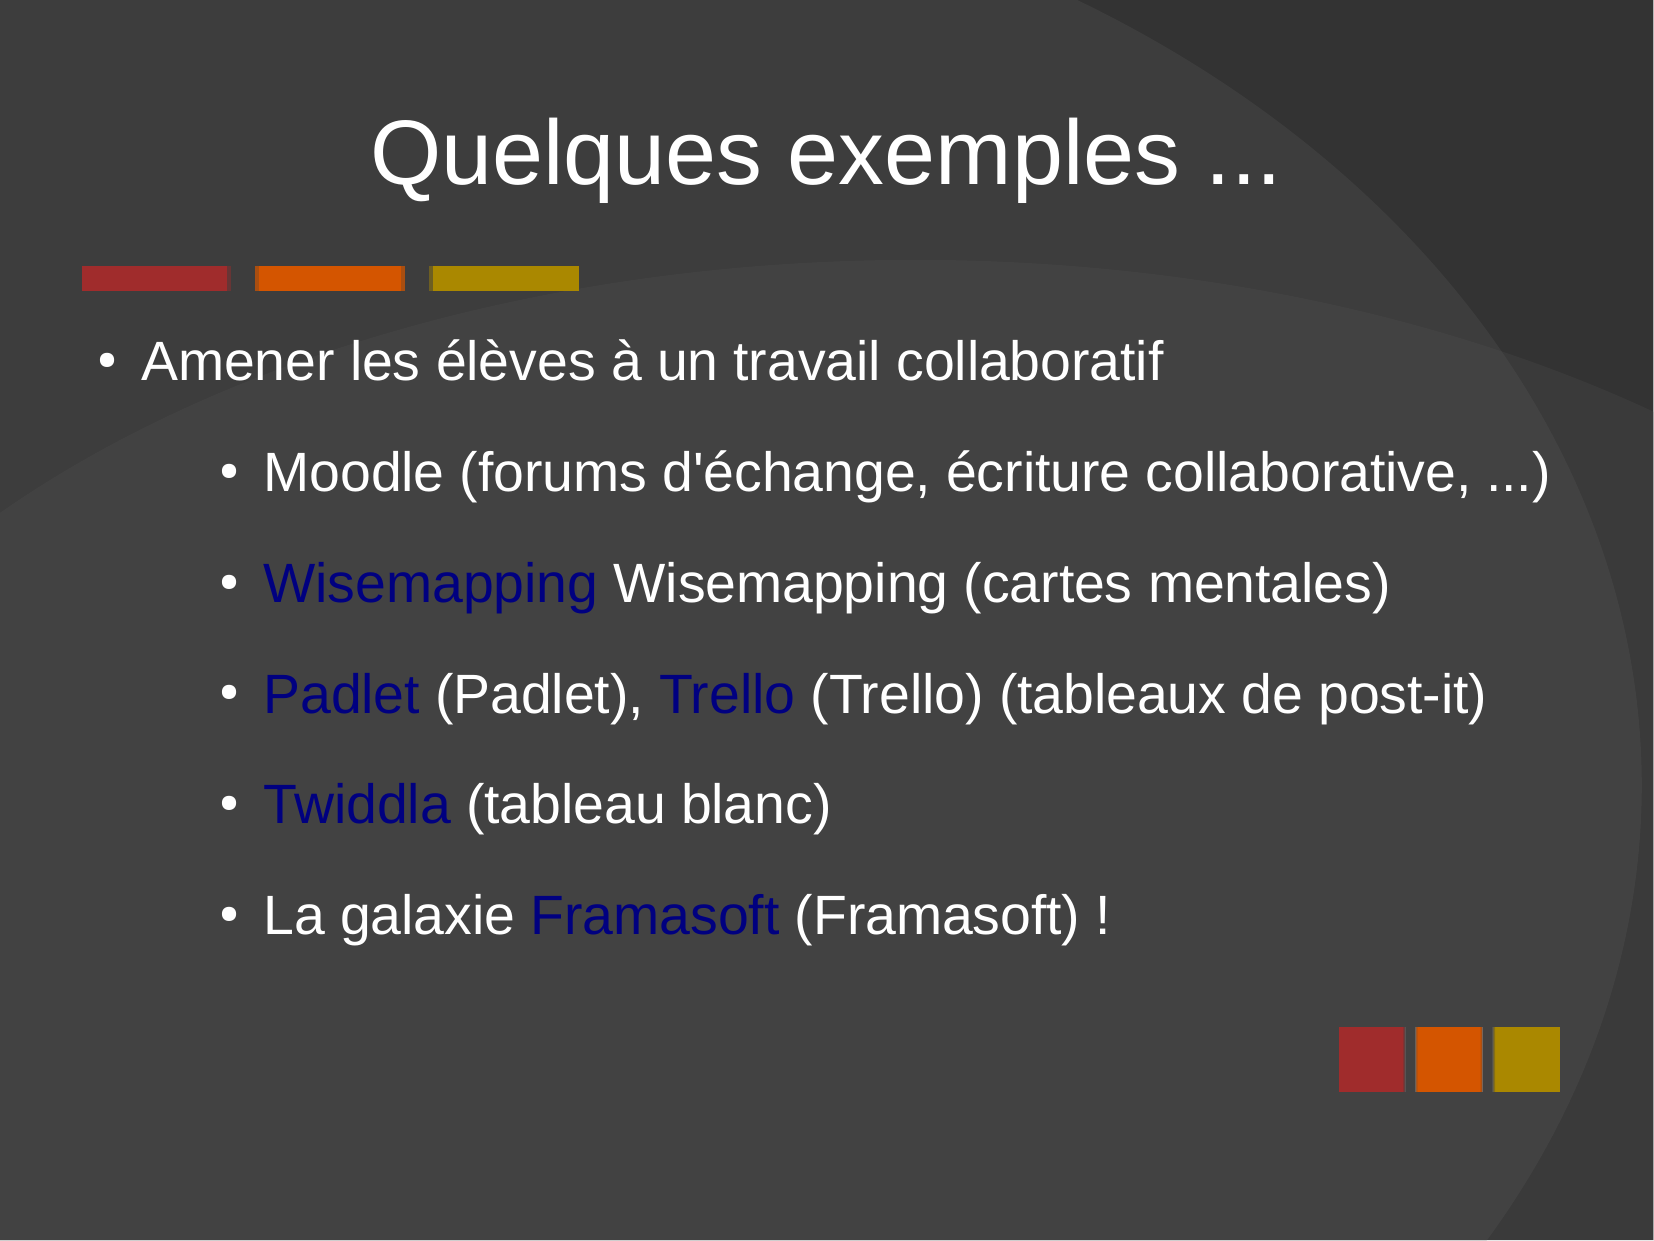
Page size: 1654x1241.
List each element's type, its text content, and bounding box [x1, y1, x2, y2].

picture [1339, 1027, 1560, 1092]
list Amener les élèves à un travail collaboratif Moodle (forums d'échange, écriture collaborative, ...) Wisemapping Wisemapping (cartes mentales) Padlet (Padlet), Trello (Trello) (tableaux de post-it) Twiddla (tableau blanc) La galaxie Framasoft (Framasoft) ! [82, 330, 1571, 1010]
picture [82, 266, 579, 291]
title Quelques exemples ... [82, 49, 1571, 257]
